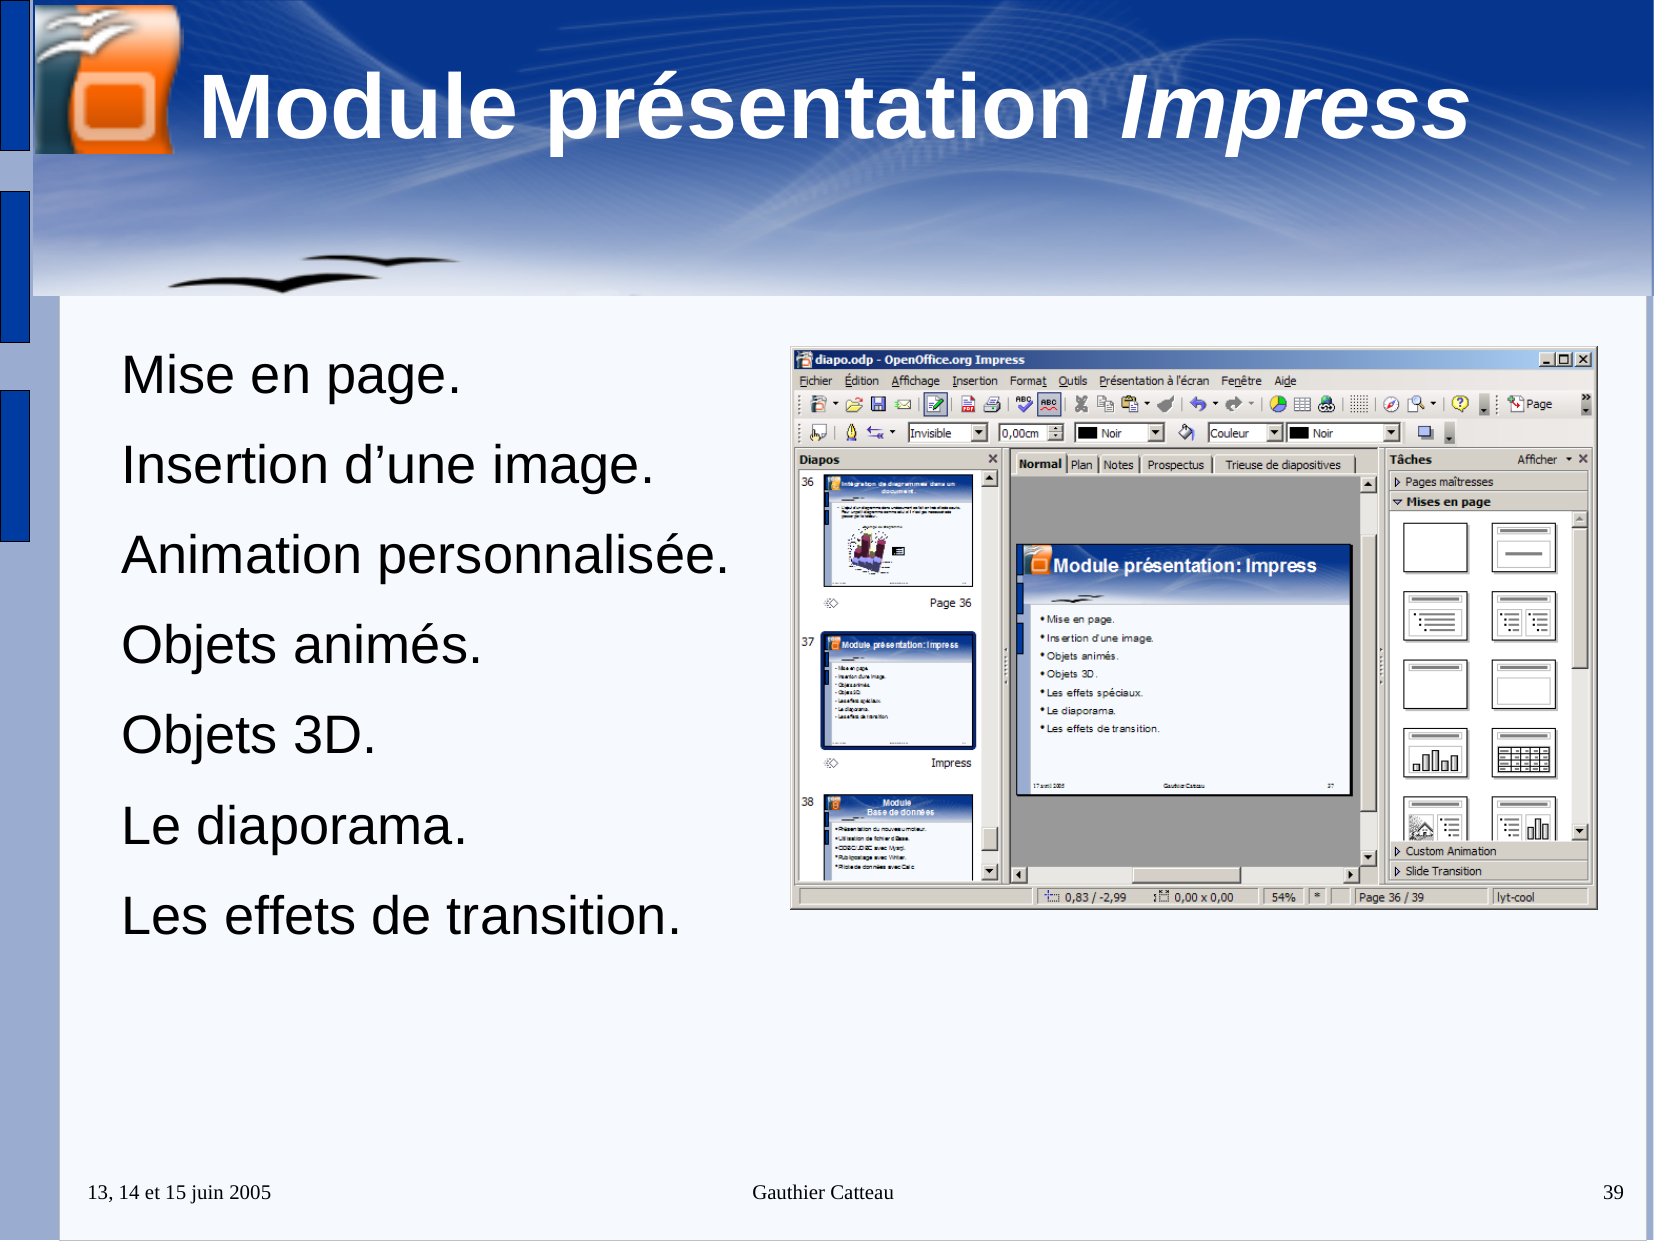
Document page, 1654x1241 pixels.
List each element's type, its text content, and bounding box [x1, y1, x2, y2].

picture [33, 0, 1654, 296]
picture [790, 346, 1598, 910]
list Mise en page. Insertion d’une image. Animation personnalisée. Objets animés. Objets 3D. Le diaporama. Les effets de transition. [121, 344, 768, 1123]
title Module présentation Impress [123, 0, 1536, 215]
